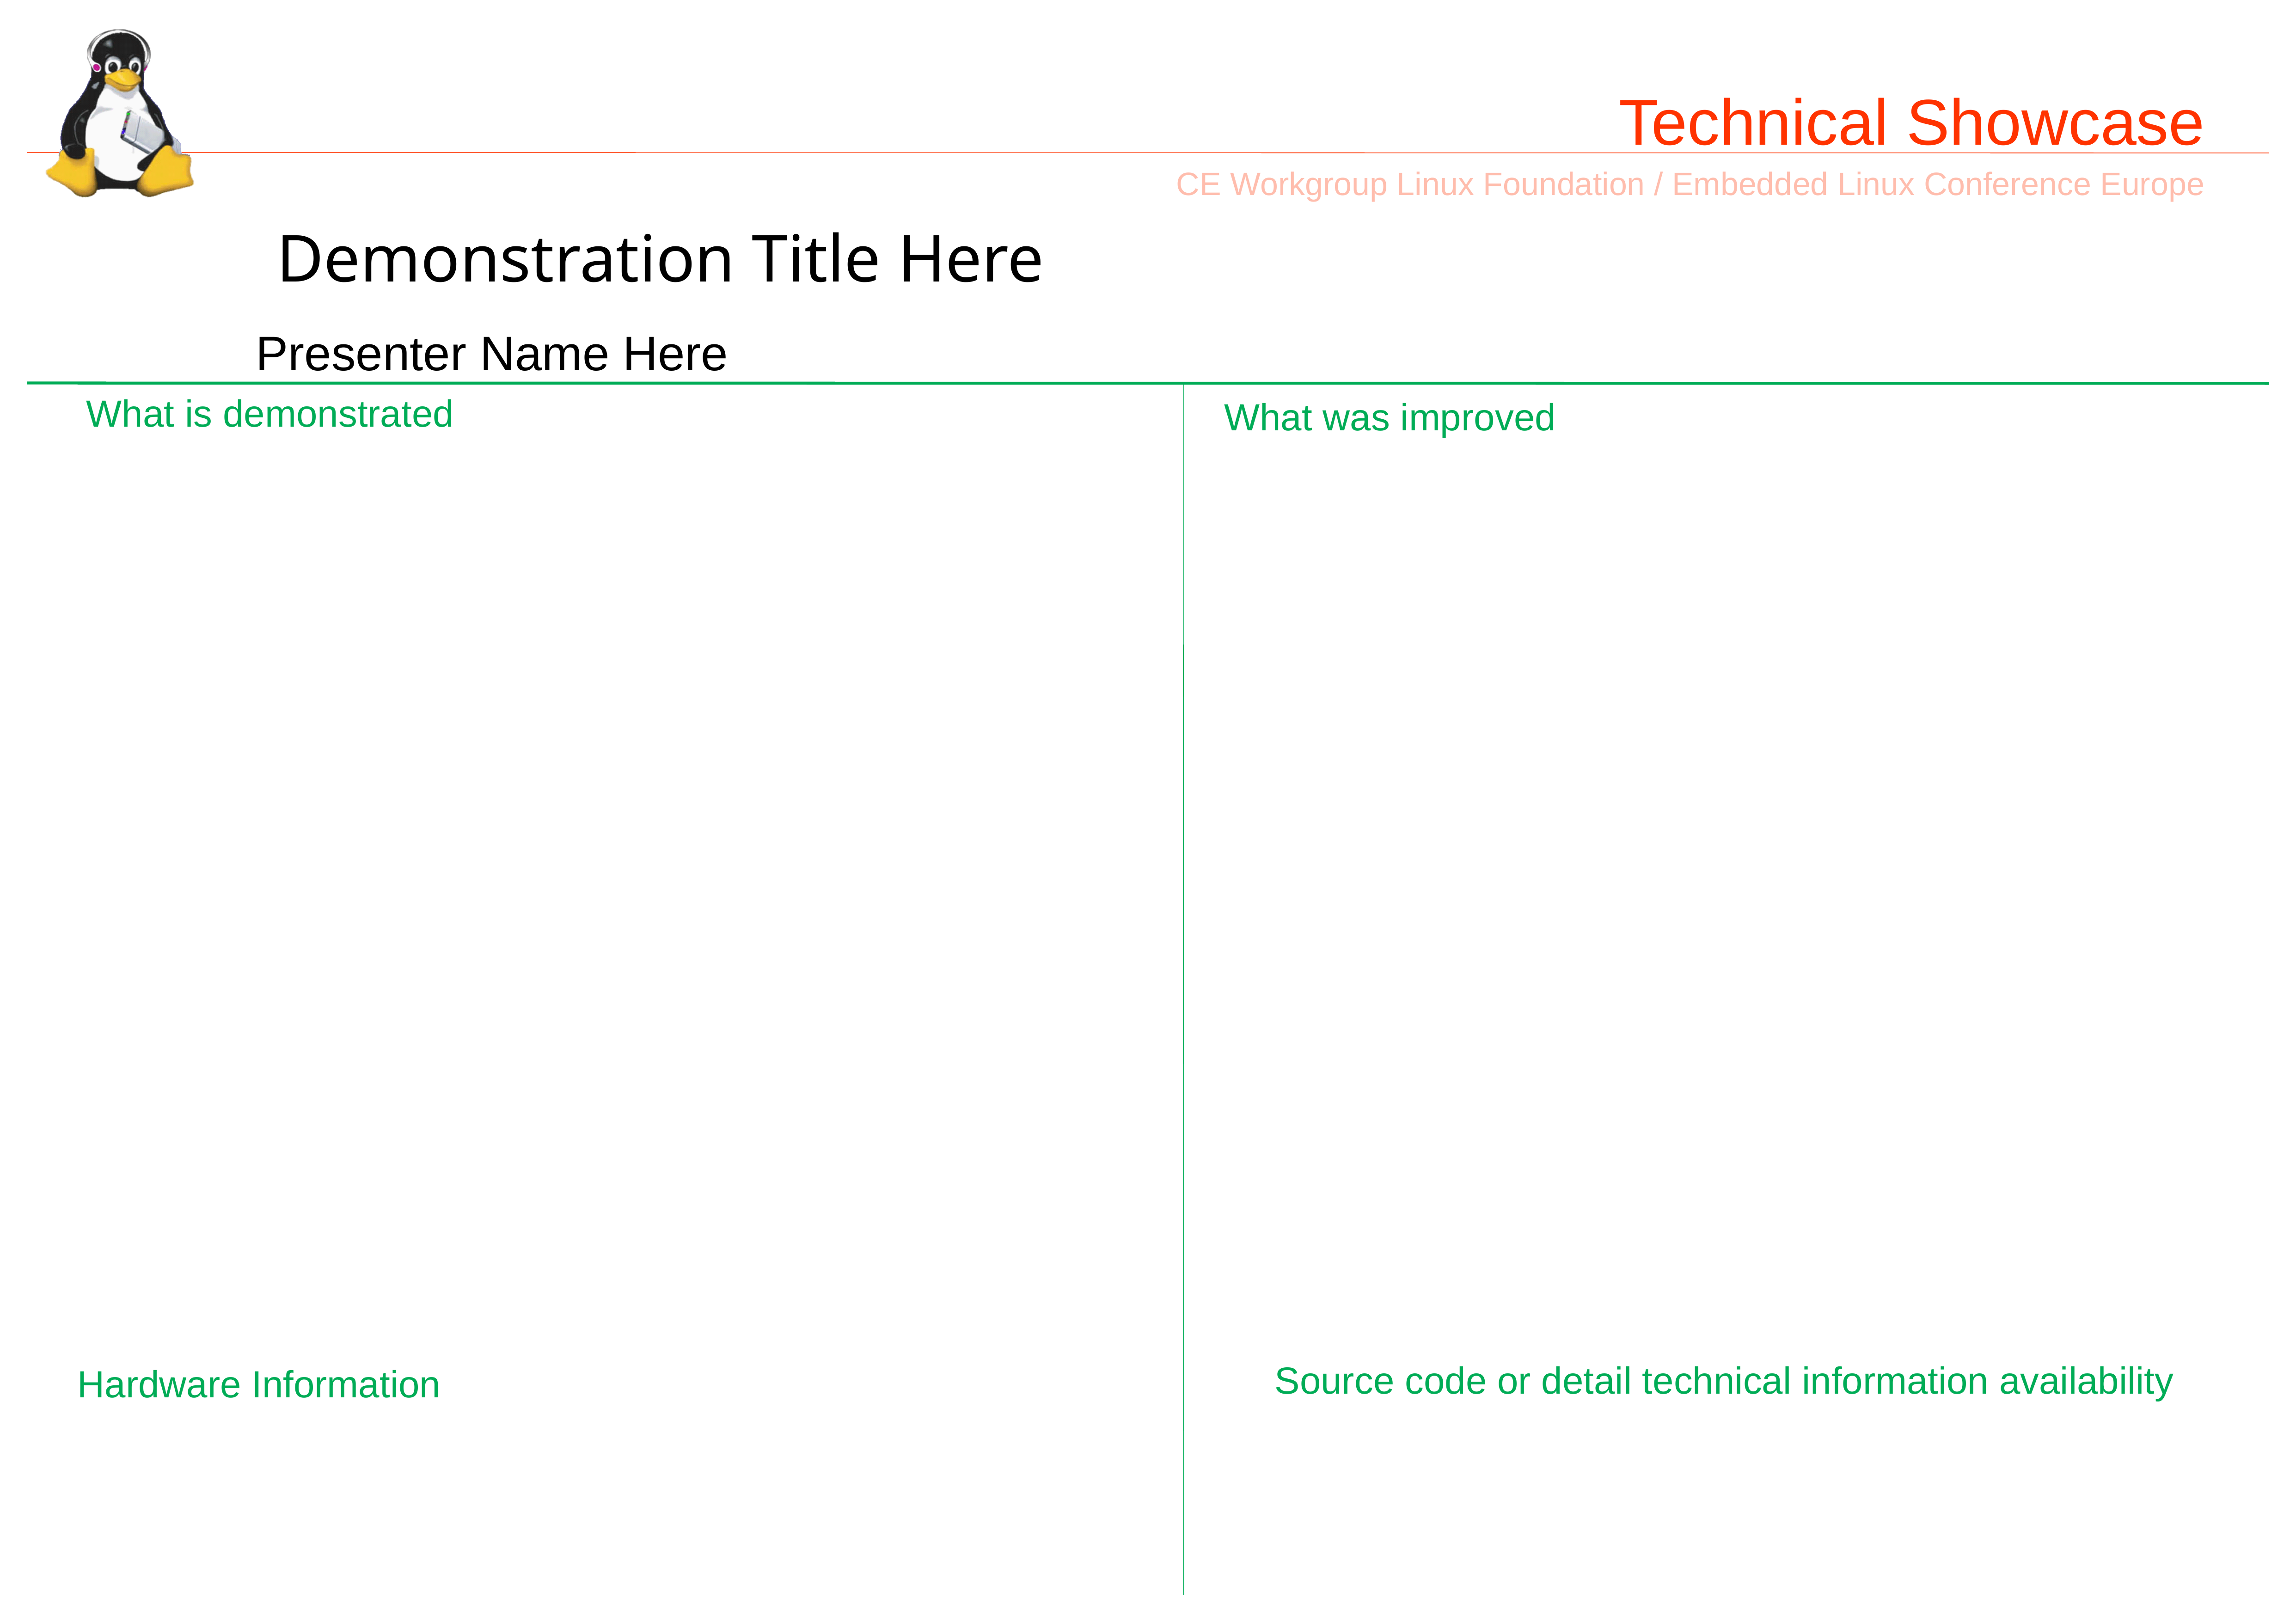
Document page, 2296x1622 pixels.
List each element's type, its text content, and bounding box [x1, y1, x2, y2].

picture [27, 27, 213, 201]
text_box Presenter Name Here [237, 312, 748, 391]
text_box Demonstration Title Here [257, 207, 1064, 305]
